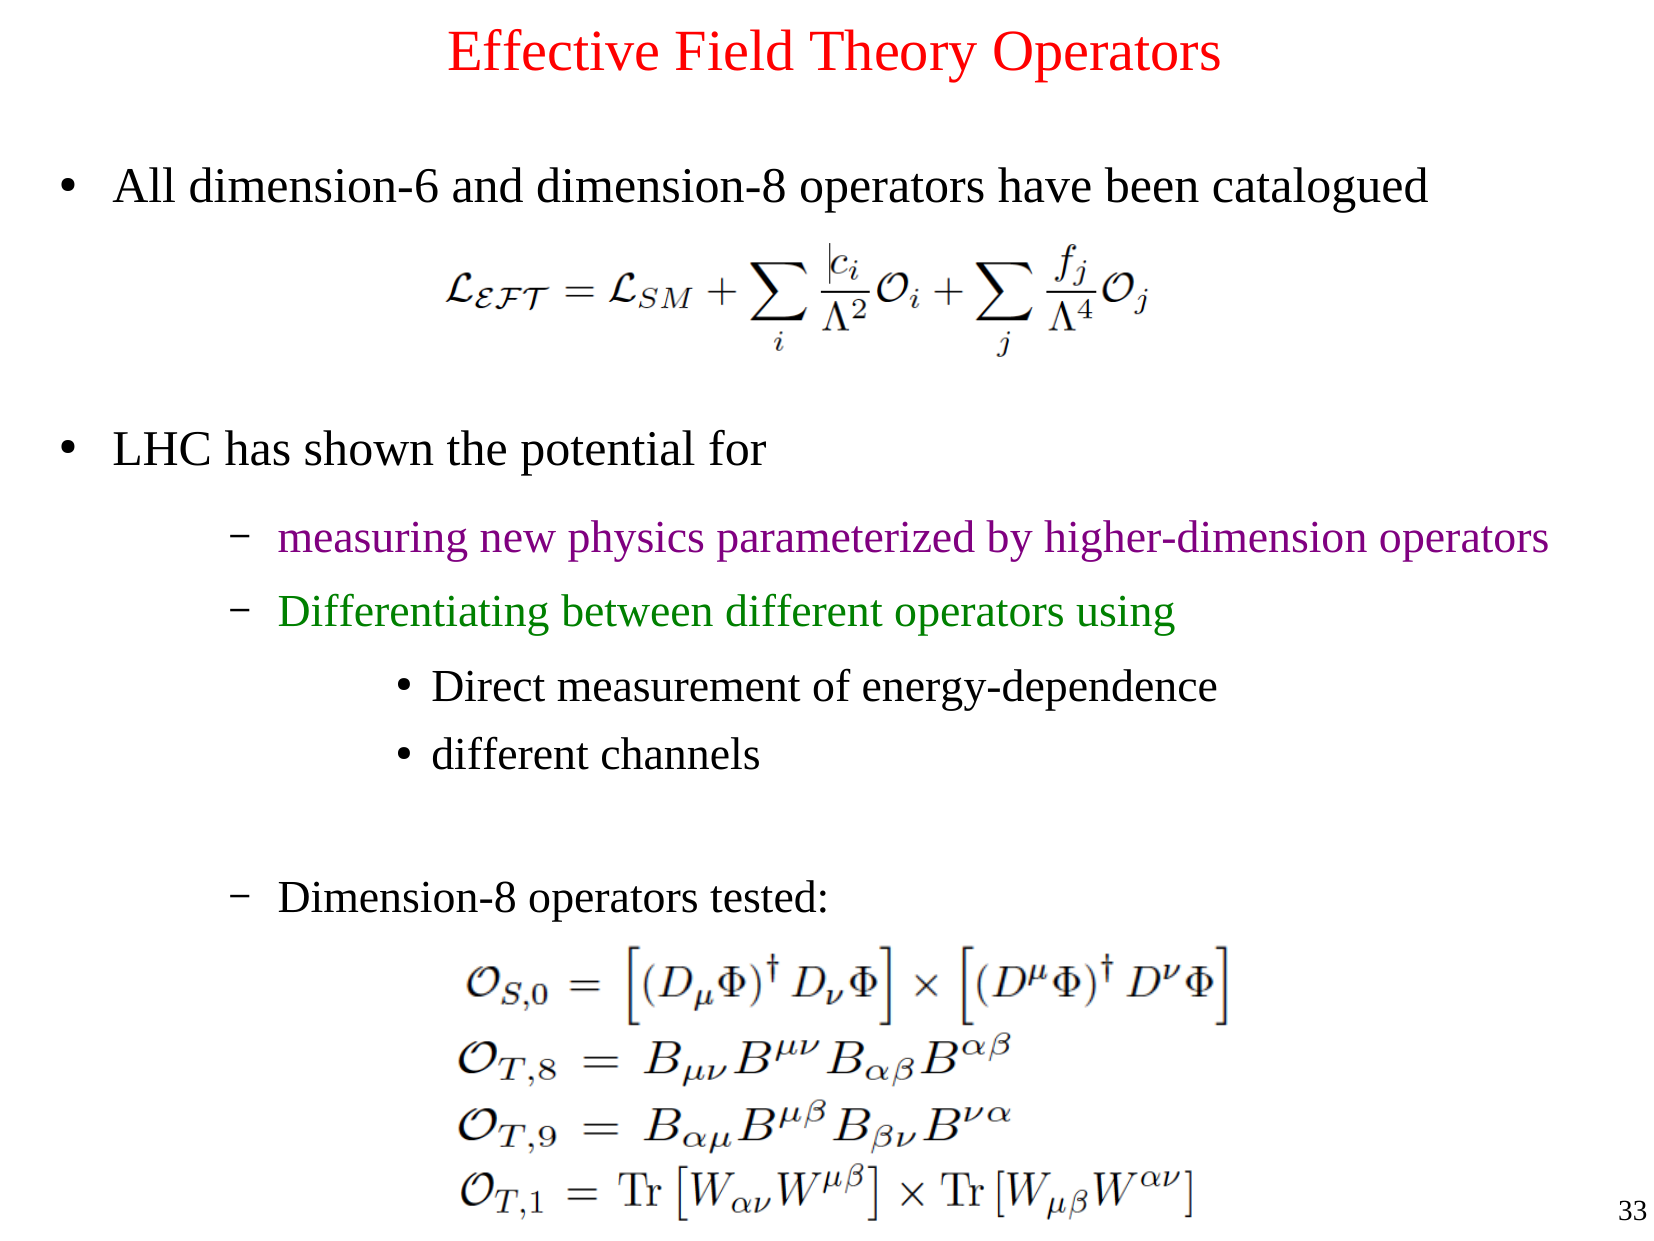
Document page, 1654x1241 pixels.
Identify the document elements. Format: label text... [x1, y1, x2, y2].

picture [432, 935, 1244, 1231]
list All dimension-6 and dimension-8 operators have been catalogued LHC has shown the potential for measuring new physics parameterized by higher-dimension operators Differentiating between different operators using Direct measurement of energy-dependence different channels Dimension-8 operators tested: Euler-Heisenberg effective lagrangian at low energies Second term can be re-written in terms of [41, 158, 1635, 1241]
title Effective Field Theory Operators [128, 0, 1541, 144]
picture [425, 238, 1168, 366]
